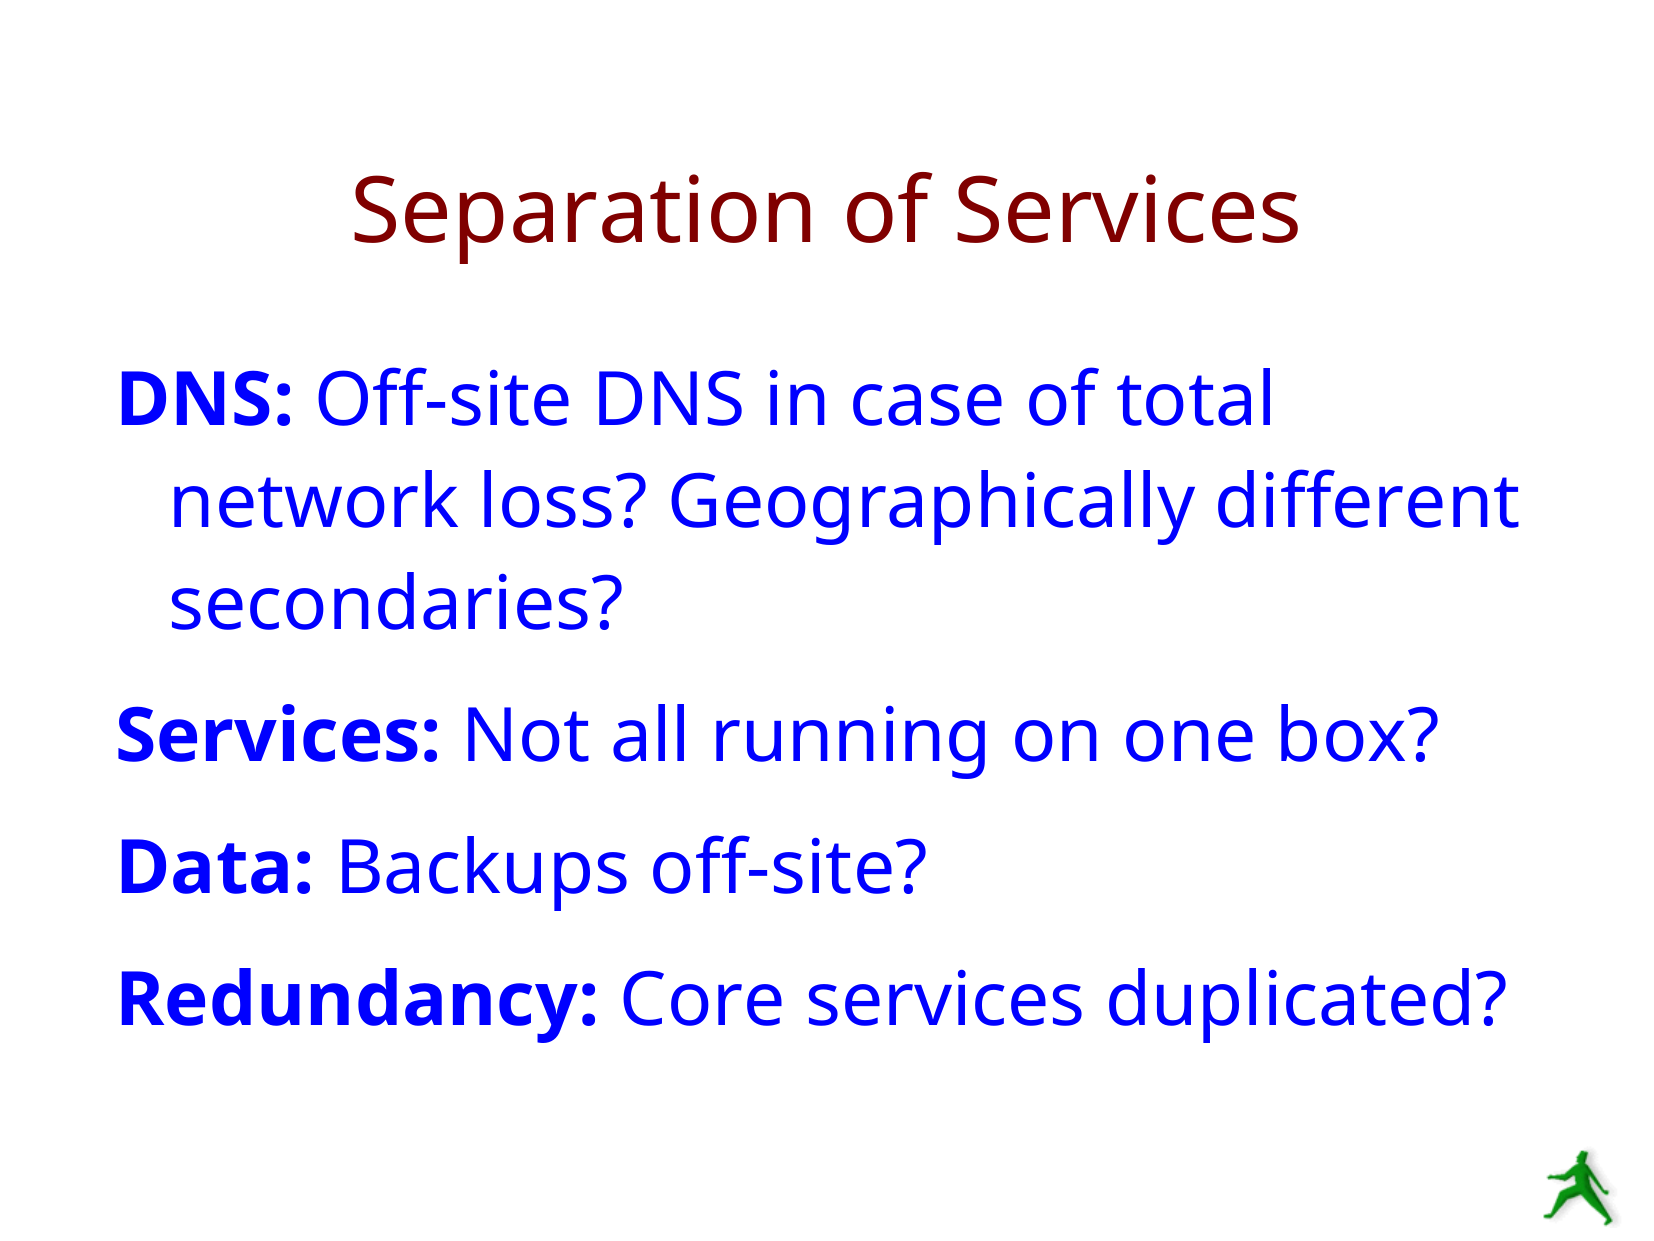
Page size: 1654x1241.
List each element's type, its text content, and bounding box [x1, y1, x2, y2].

picture [1541, 1135, 1633, 1228]
list DNS: Off-site DNS in case of total network loss? Geographically different secondaries? Services: Not all running on one box? Data: Backups off-site? Redundancy: Core services duplicated? [97, 344, 1569, 1031]
title Separation of Services [121, 102, 1533, 311]
